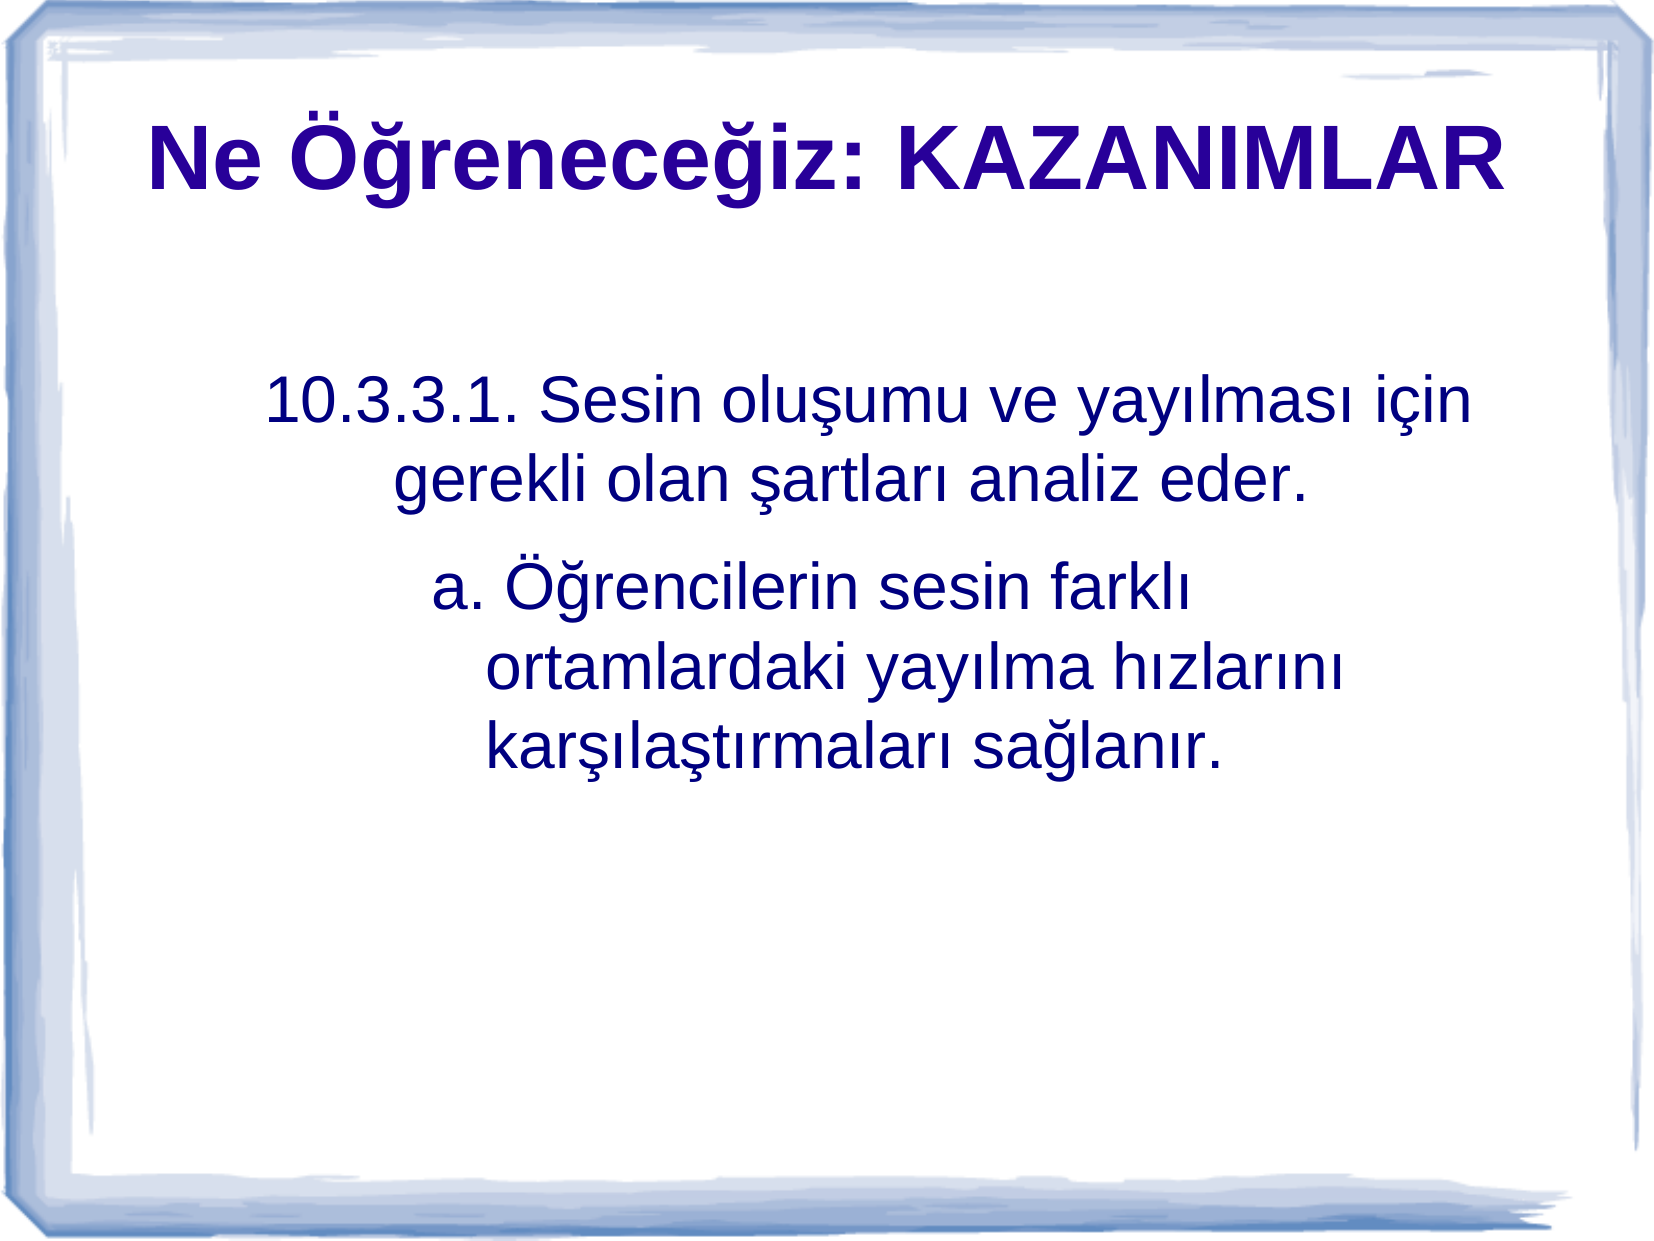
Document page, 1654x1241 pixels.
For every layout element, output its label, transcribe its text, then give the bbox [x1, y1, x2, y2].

list 10.3.3.1. Sesin oluşumu ve yayılması için gerekli olan şartları analiz eder. a. Öğrencilerin sesin farklı ortamlardaki yayılma hızlarını karşılaştırmaları sağlanır. [134, 356, 1519, 783]
title Ne Öğreneceğiz: KAZANIMLAR [82, 49, 1571, 257]
